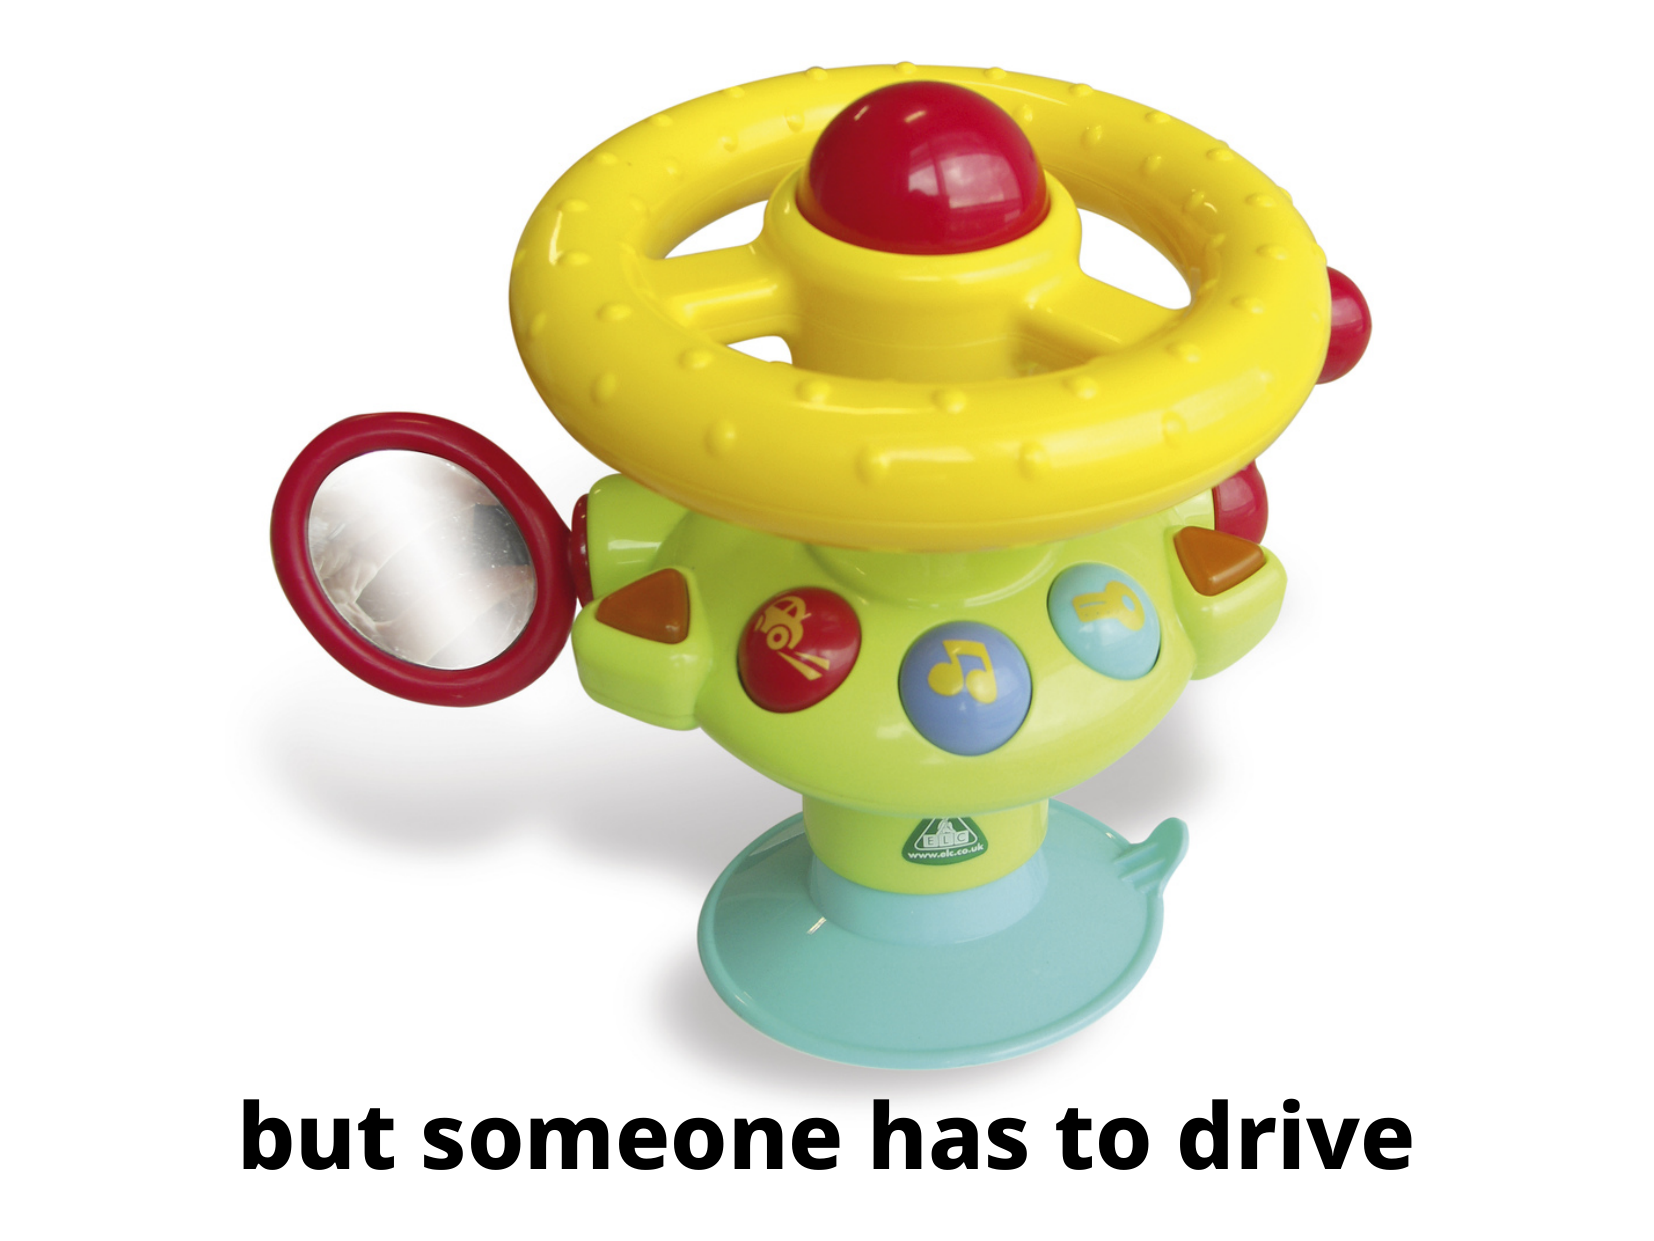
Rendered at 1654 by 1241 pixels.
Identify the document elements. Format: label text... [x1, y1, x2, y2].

picture [225, 0, 1411, 1034]
title but someone has to drive [0, 1034, 1654, 1233]
